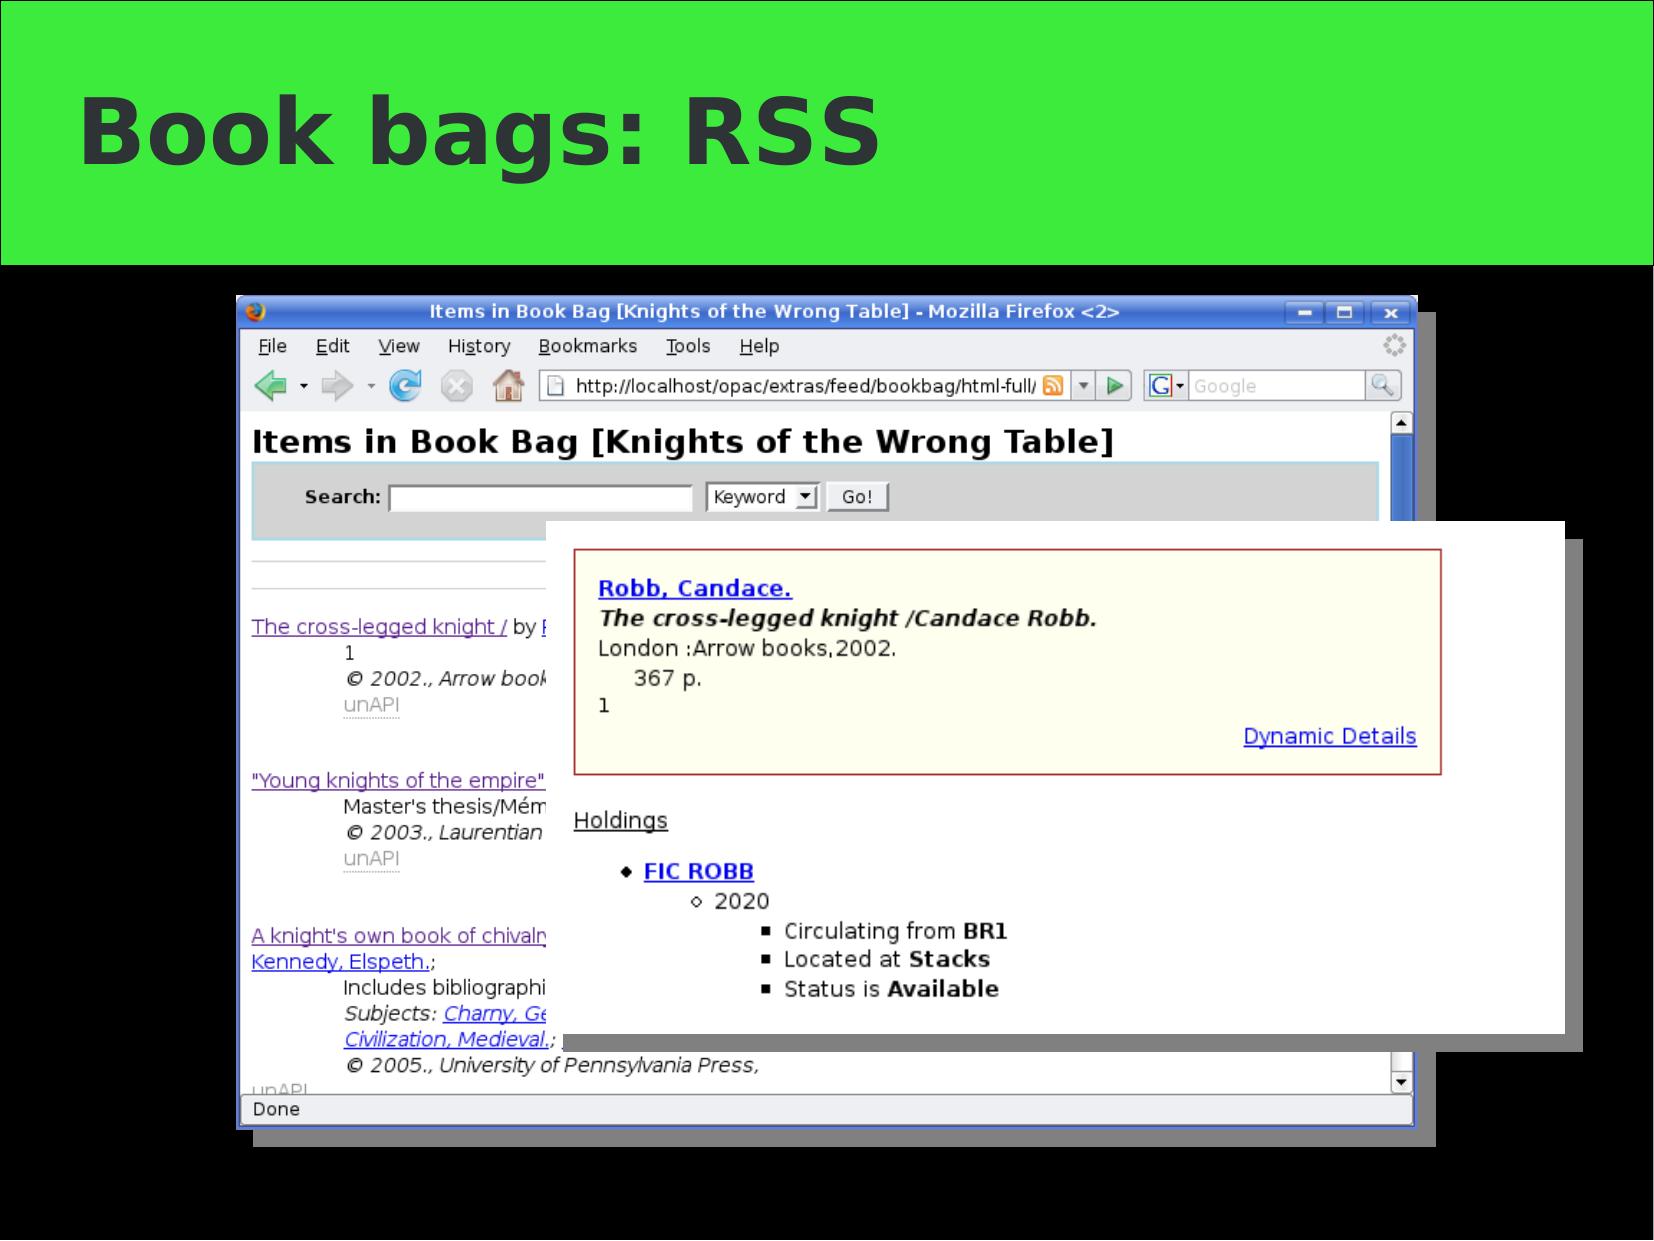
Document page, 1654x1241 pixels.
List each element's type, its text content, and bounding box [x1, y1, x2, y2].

picture [236, 295, 1565, 1130]
title Book bags: RSS [76, 36, 1565, 229]
